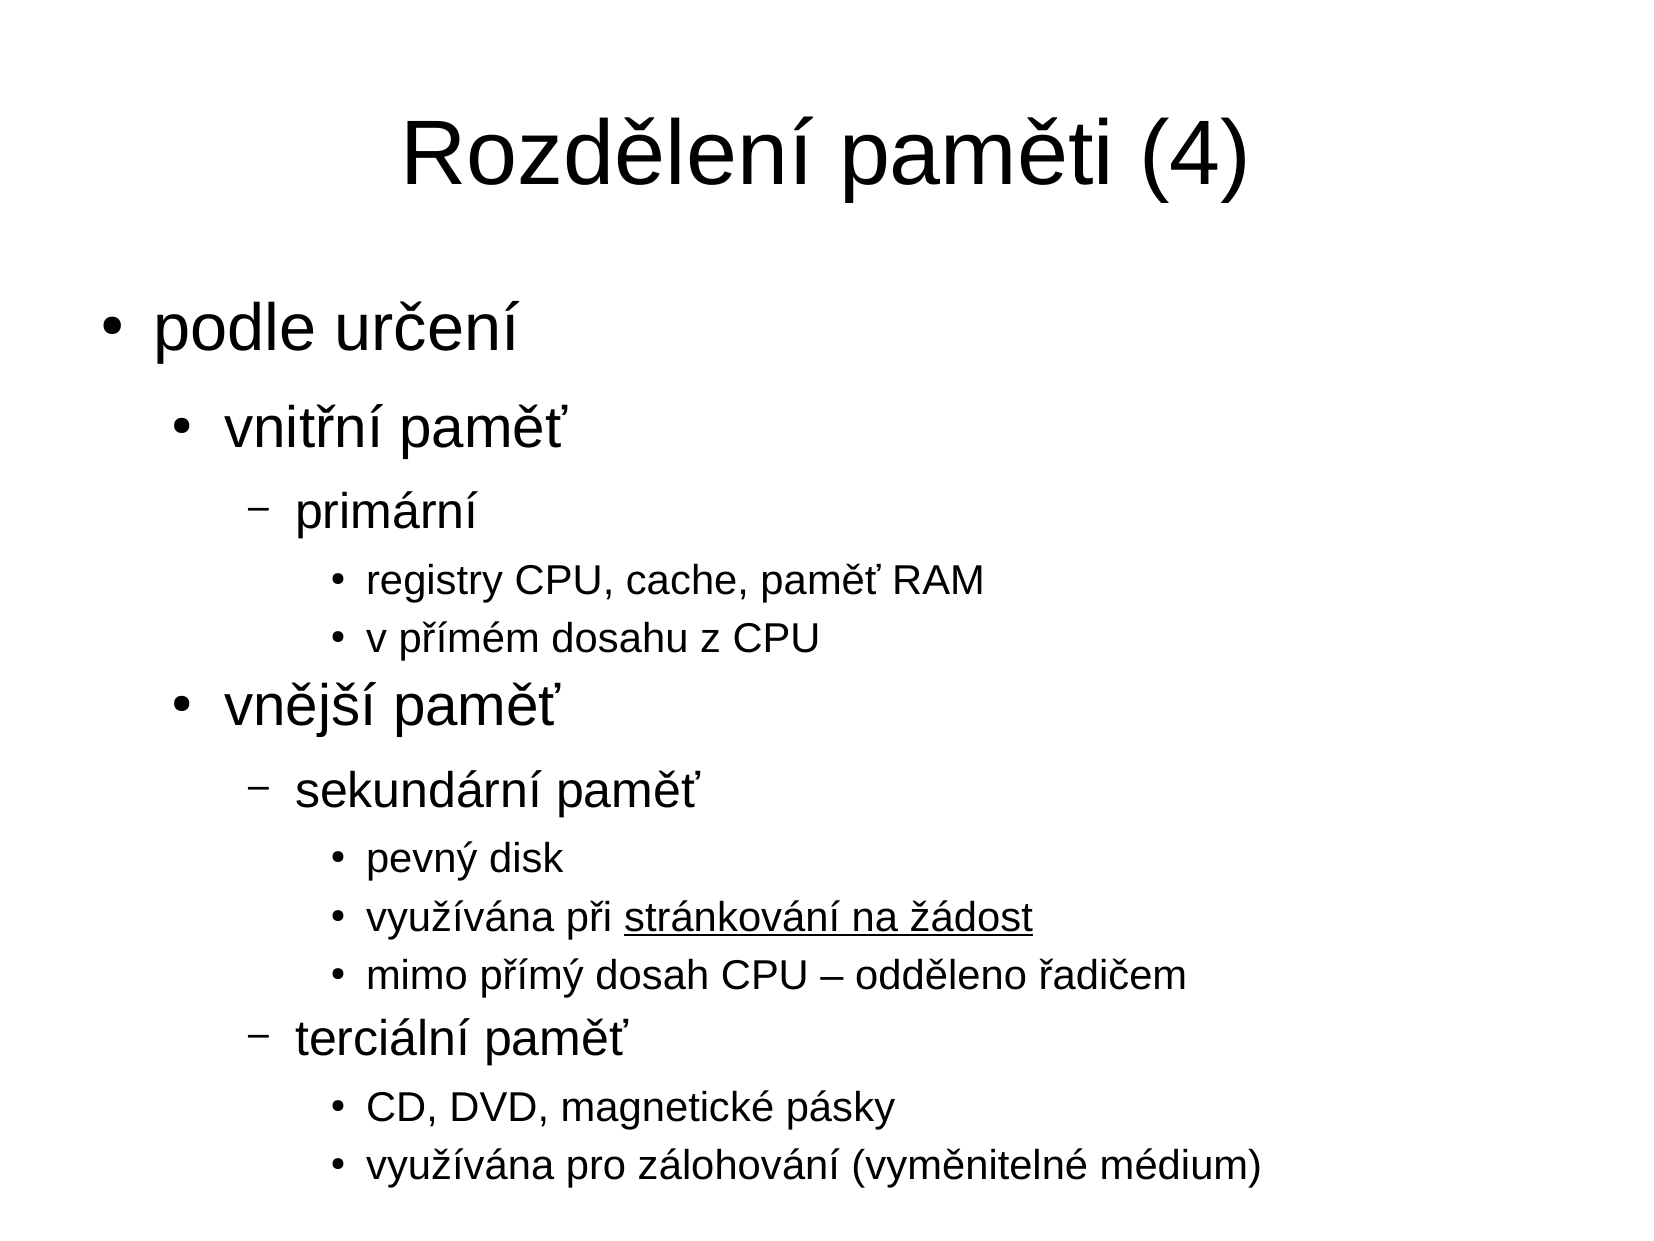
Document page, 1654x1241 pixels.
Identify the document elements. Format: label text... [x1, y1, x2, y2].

list podle určení vnitřní paměť primární registry CPU, cache, paměť RAM v přímém dosahu z CPU vnější paměť sekundární paměť pevný disk využívána při stránkování na žádost mimo přímý dosah CPU – odděleno řadičem terciální paměť CD, DVD, magnetické pásky využívána pro zálohování (vyměnitelné médium) [82, 290, 1571, 1189]
title Rozdělení paměti (4) [82, 56, 1571, 250]
